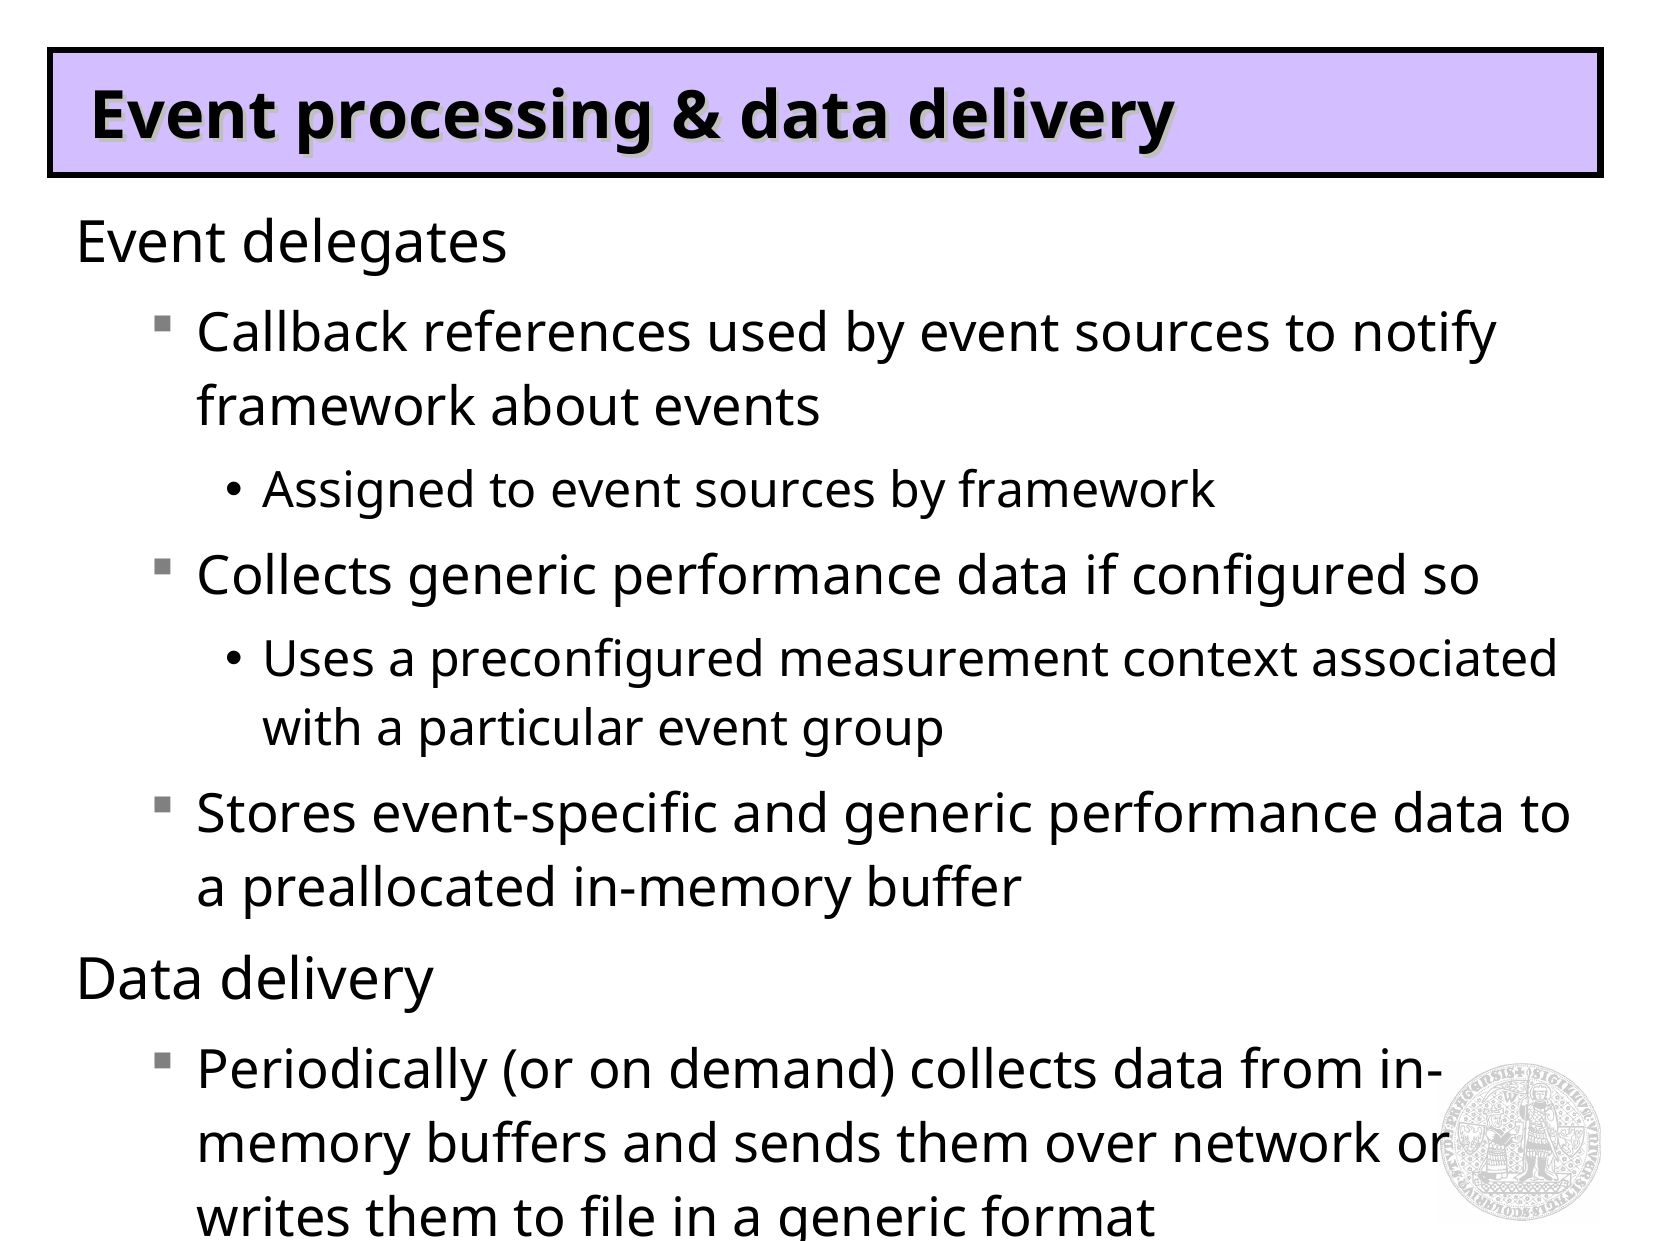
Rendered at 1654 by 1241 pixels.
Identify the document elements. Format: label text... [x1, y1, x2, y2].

list Event delegates Callback references used by event sources to notify framework about events Assigned to event sources by framework Collects generic performance data if configured so Uses a preconfigured measurement context associated with a particular event group Stores event-specific and generic performance data to a preallocated in-memory buffer Data delivery Periodically (or on demand) collects data from in-memory buffers and sends them over network or writes them to file in a generic format [75, 199, 1576, 1175]
title Event processing & data delivery [49, 49, 1601, 175]
picture [1437, 1061, 1601, 1225]
